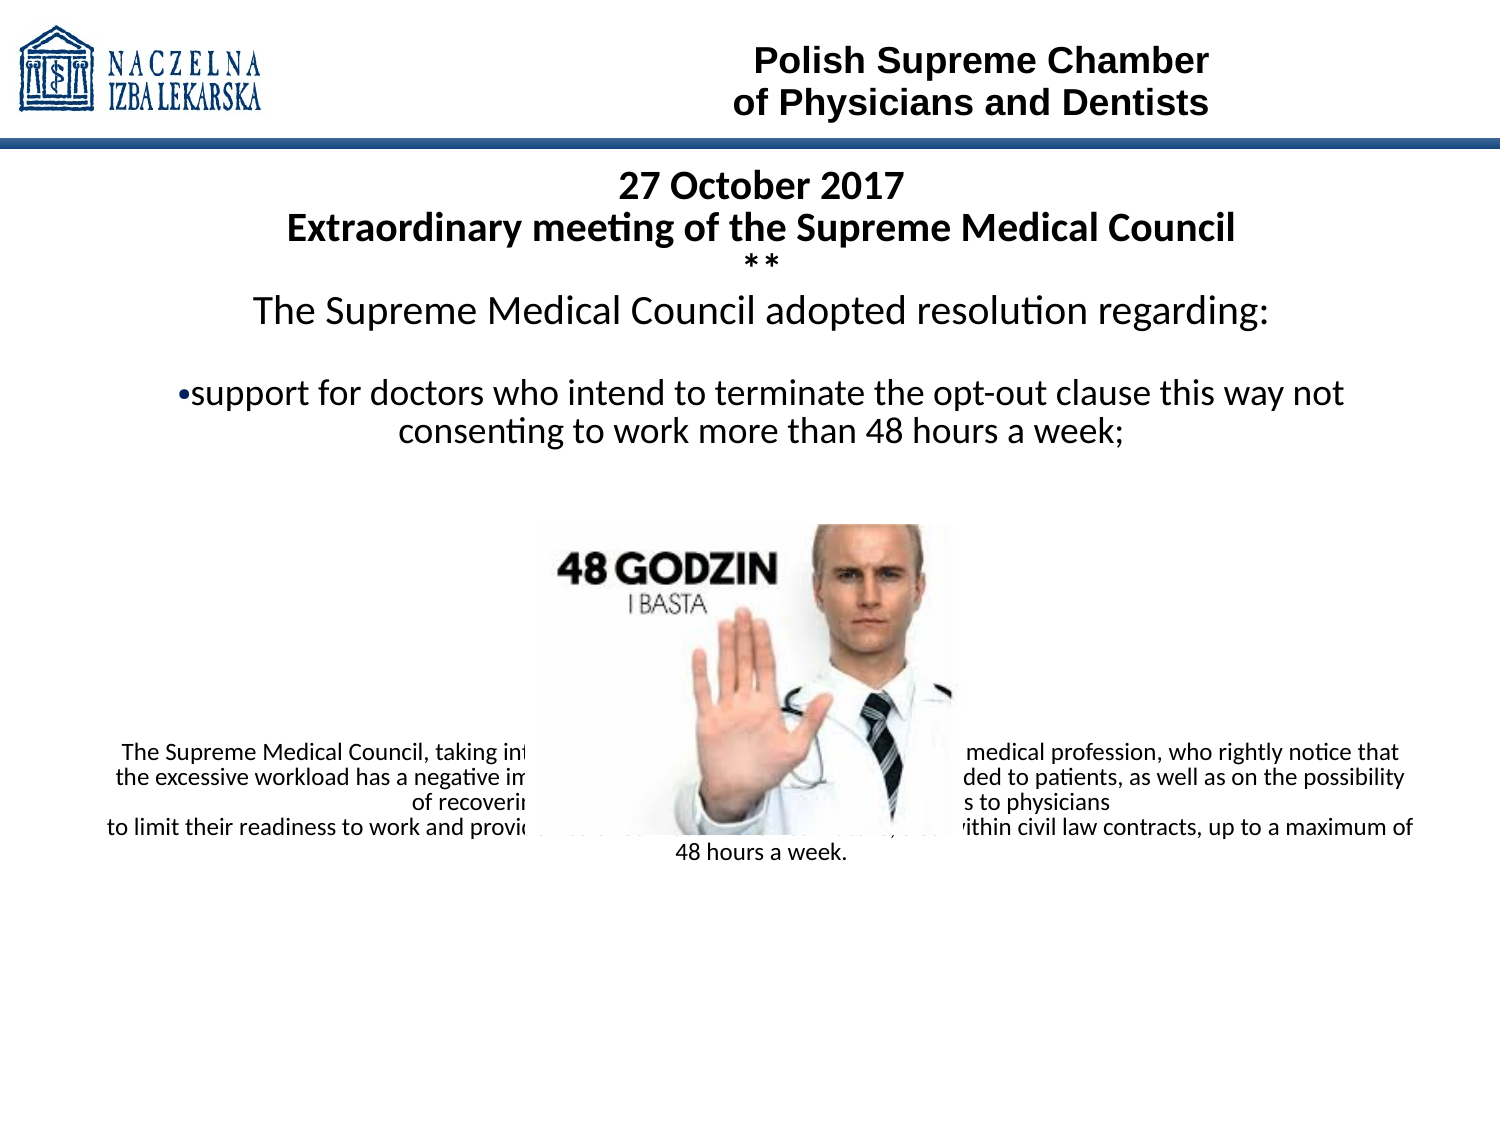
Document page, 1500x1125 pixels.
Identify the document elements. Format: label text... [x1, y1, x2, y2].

text_box 27 October 2017 Extraordinary meeting of the Supreme Medical Council ** The Supreme Medical Council adopted resolution regarding: support for doctors who intend to terminate the opt-out clause this way not consenting to work more than 48 hours a week; The Supreme Medical Council, taking into consideration the increasing voice of the medical profession, who rightly notice that the excessive workload has a negative impact on the quality of health services provided to patients, as well as on the possibility of recovering strength by the doctors themselves, turns to physicians to limit their readiness to work and provide health services in the near future, also within civil law contracts, up to a maximum of 48 hours a week. [88, 160, 1436, 900]
picture [0, 138, 1500, 149]
text_box Polish Supreme Chamber of Physicians and Dentists [717, 32, 1468, 132]
picture [15, 20, 266, 118]
picture [525, 524, 963, 835]
